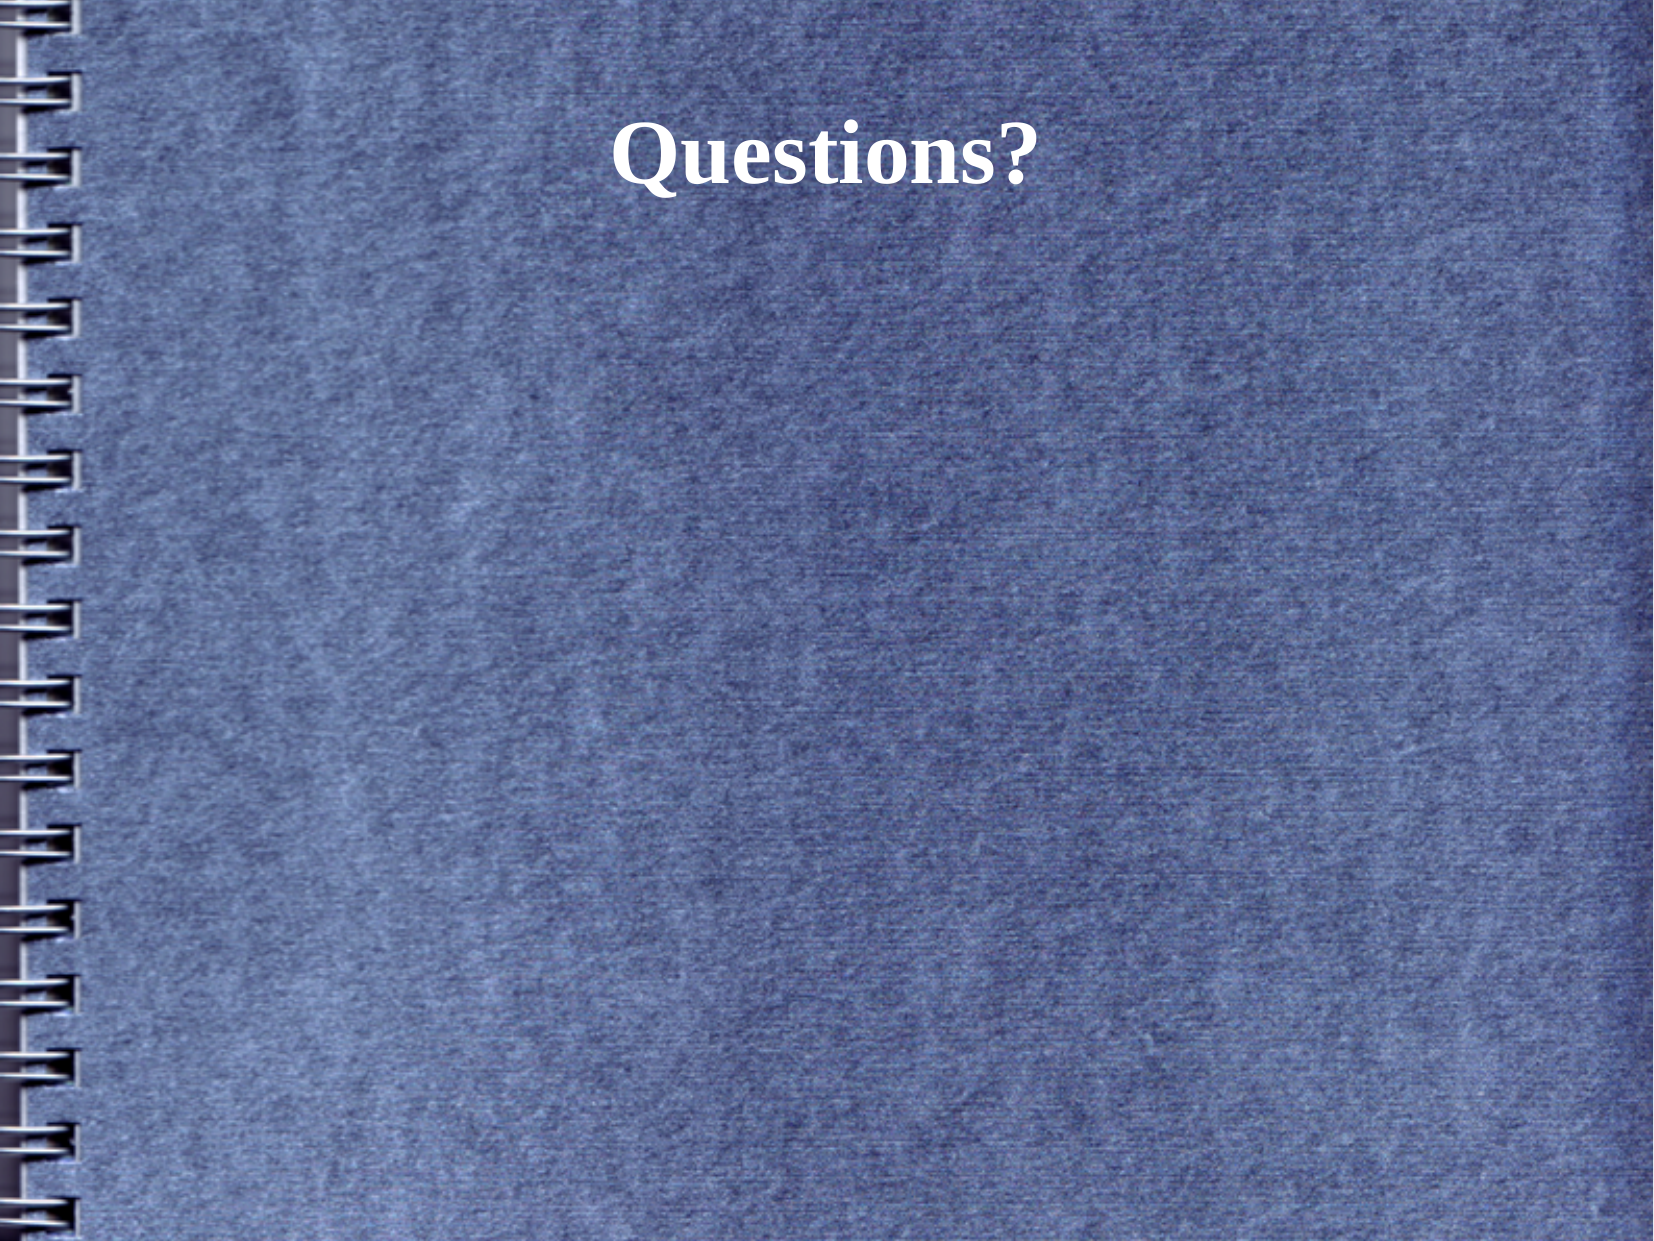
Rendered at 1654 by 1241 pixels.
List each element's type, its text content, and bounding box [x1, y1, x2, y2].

picture [0, 0, 1654, 1241]
title Questions? [82, 49, 1571, 257]
